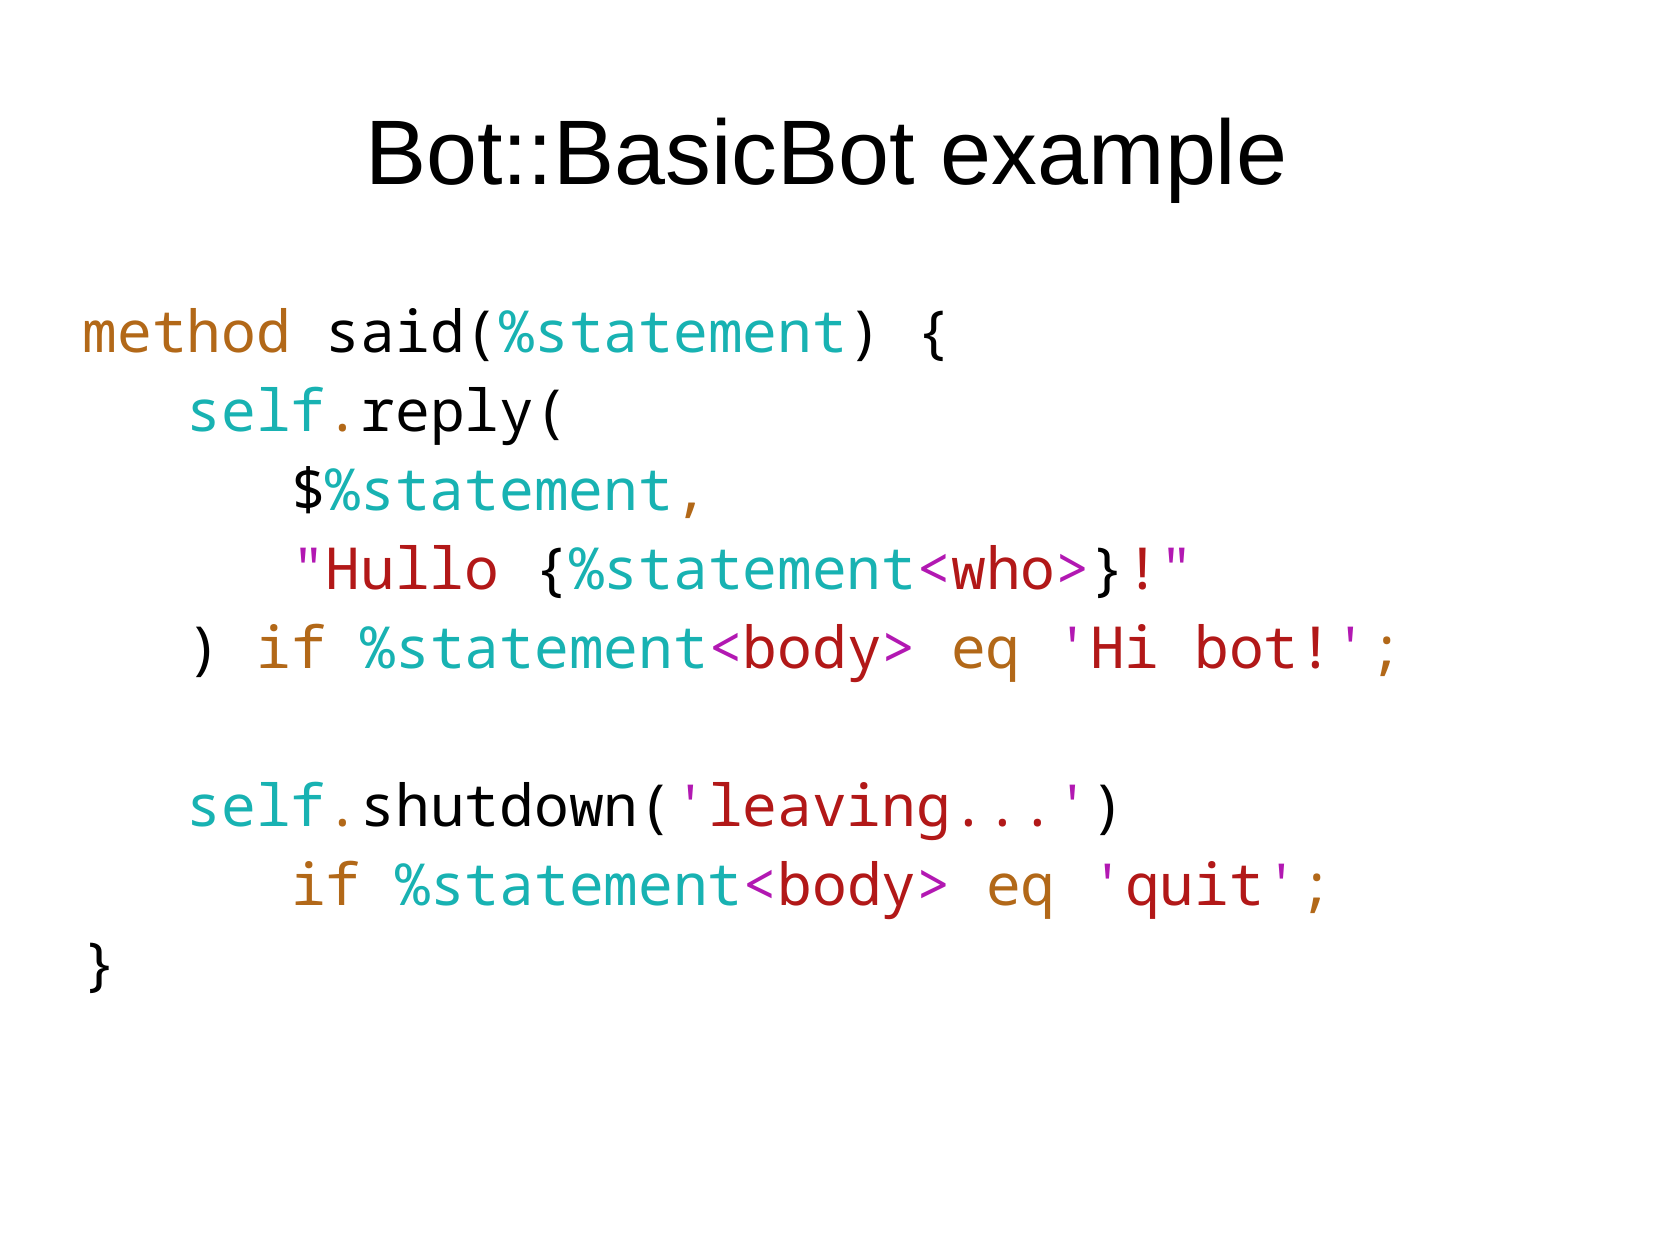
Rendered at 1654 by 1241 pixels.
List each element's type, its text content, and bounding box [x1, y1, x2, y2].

list method said(%statement) { self.reply( $%statement, "Hullo {%statement<who>}!" ) if %statement<body> eq 'Hi bot!'; self.shutdown('leaving...') if %statement<body> eq 'quit'; } [82, 290, 1571, 1010]
title Bot::BasicBot example [82, 49, 1571, 257]
